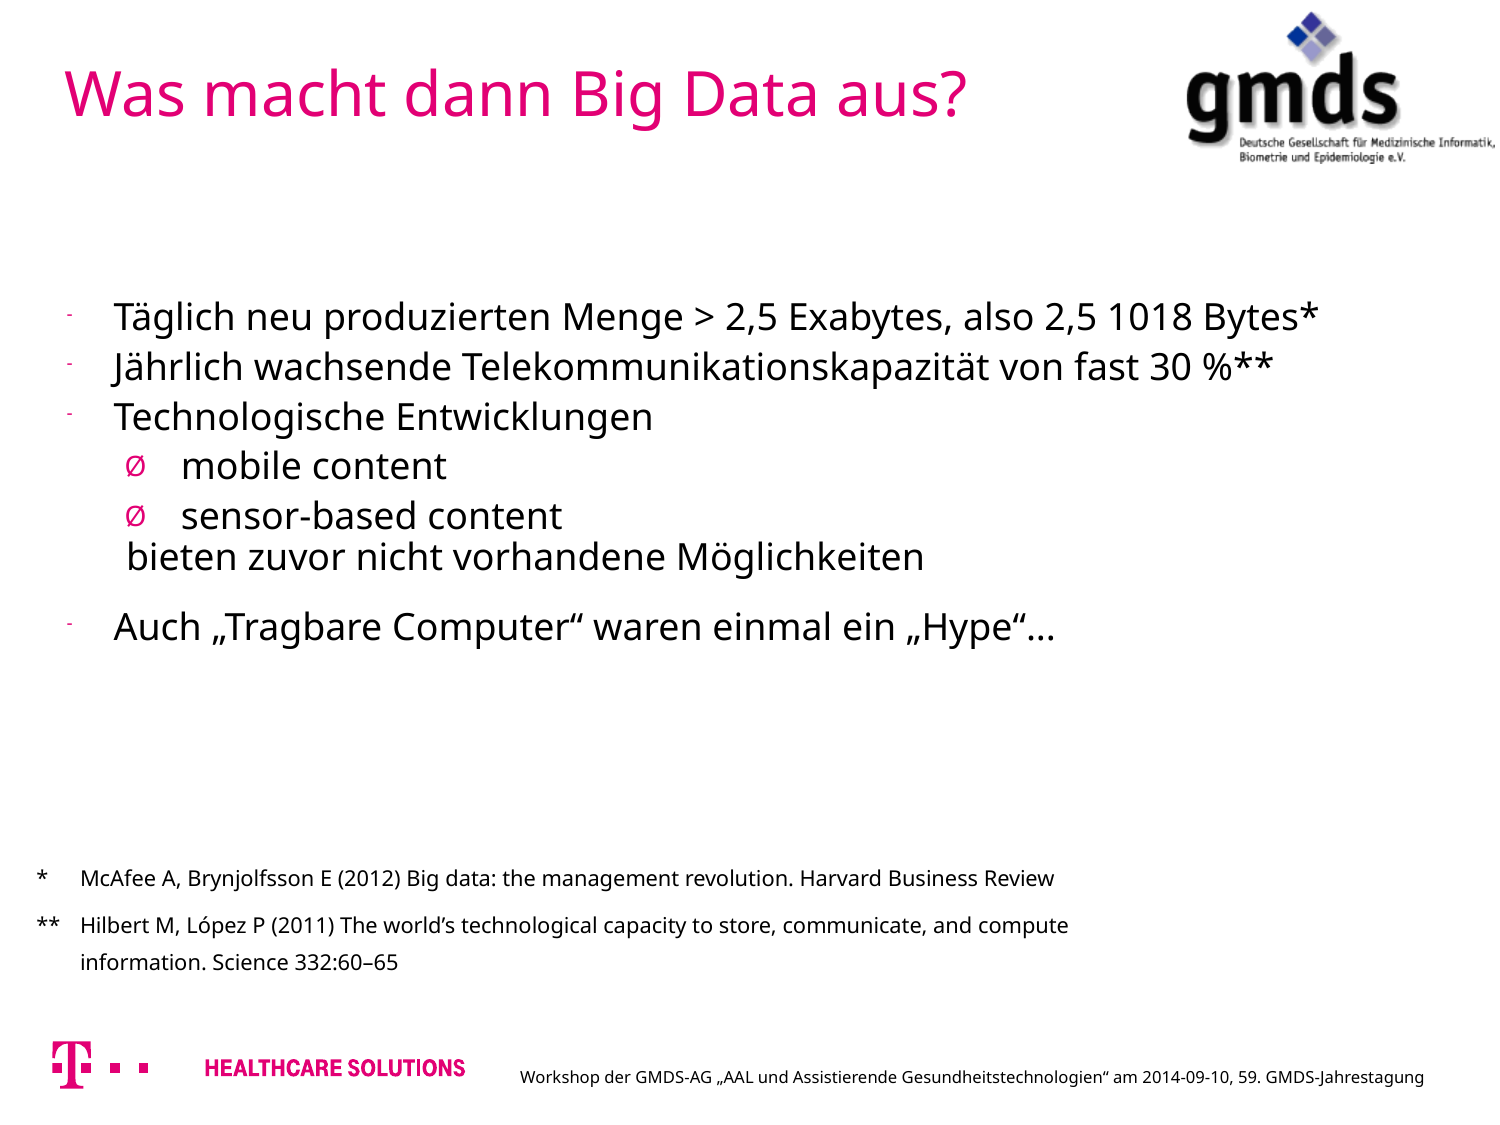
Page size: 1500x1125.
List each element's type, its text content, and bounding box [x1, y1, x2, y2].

text_box * McAfee A, Brynjolfsson E (2012) Big data: the management revolution. Harvard Business Review ** Hilbert M, López P (2011) The world’s technological capacity to store, communicate, and compute information. Science 332:60–65 [36, 853, 1432, 1007]
text_box Workshop der GMDS-AG „AAL und Assistierende Gesundheitstechnologien“ am 2014-09-10, 59. GMDS-Jahrestagung [520, 1049, 1479, 1087]
picture [1181, 8, 1495, 164]
list Täglich neu produzierten Menge > 2,5 Exabytes, also 2,5 1018 Bytes* Jährlich wachsende Telekommunikationskapazität von fast 30 %** Technologische Entwicklungen mobile content sensor-based content bieten zuvor nicht vorhandene Möglichkeiten Auch „Tragbare Computer“ waren einmal ein „Hype“... [51, 290, 1447, 811]
title Was macht dann Big Data aus? [50, 54, 1444, 125]
